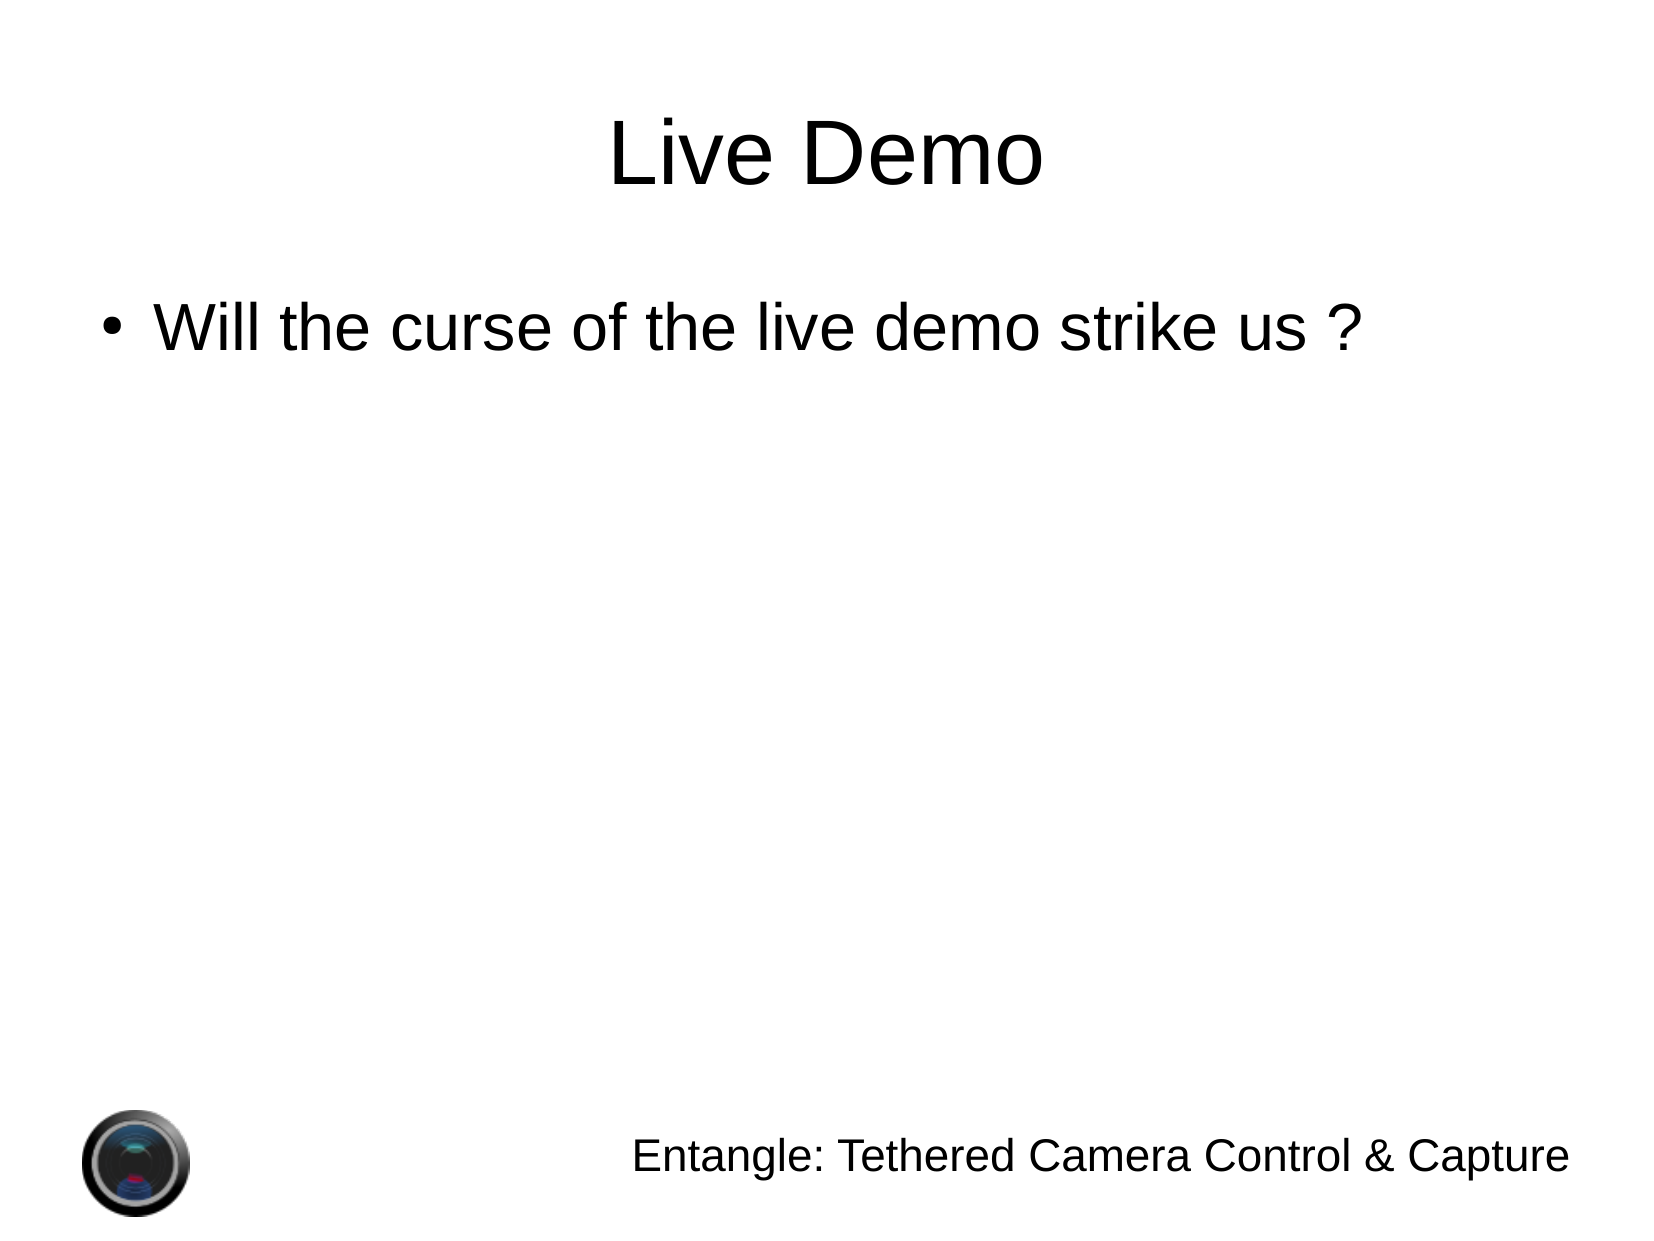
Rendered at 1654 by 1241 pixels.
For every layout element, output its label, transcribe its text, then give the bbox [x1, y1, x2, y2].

title Live Demo [82, 49, 1571, 257]
picture [82, 1110, 190, 1217]
list Will the curse of the live demo strike us ? [82, 290, 1571, 1010]
